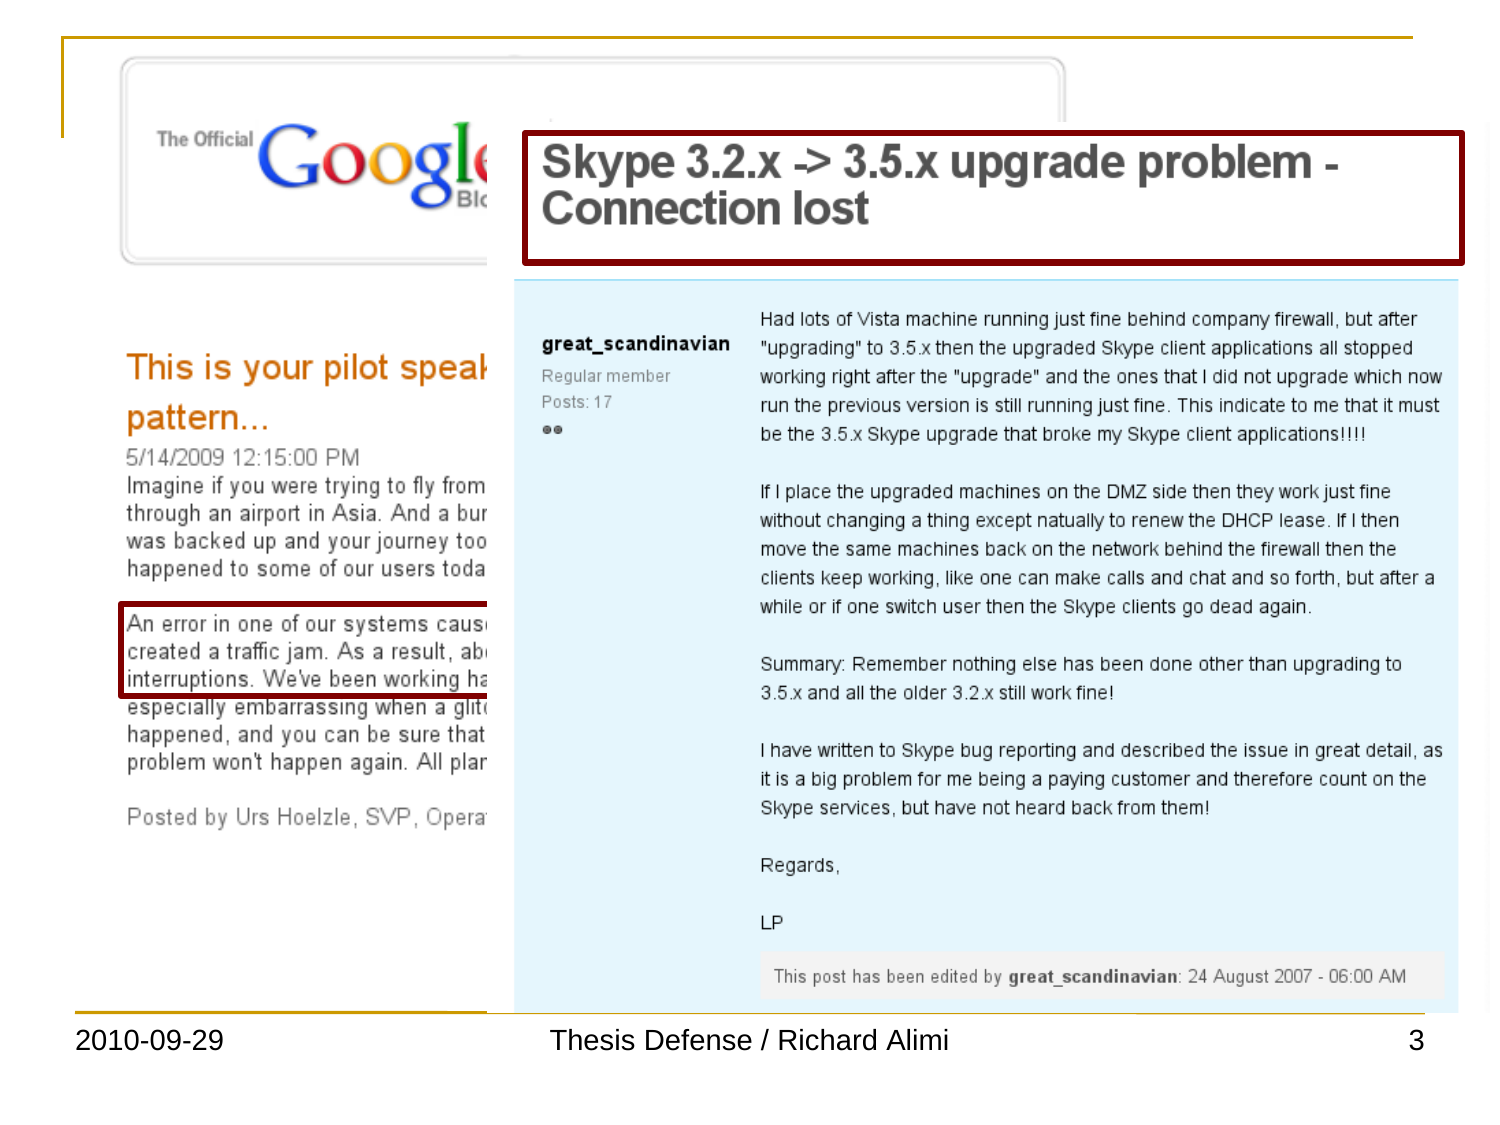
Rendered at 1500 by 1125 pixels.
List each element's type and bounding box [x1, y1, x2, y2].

picture [65, 48, 1490, 1013]
